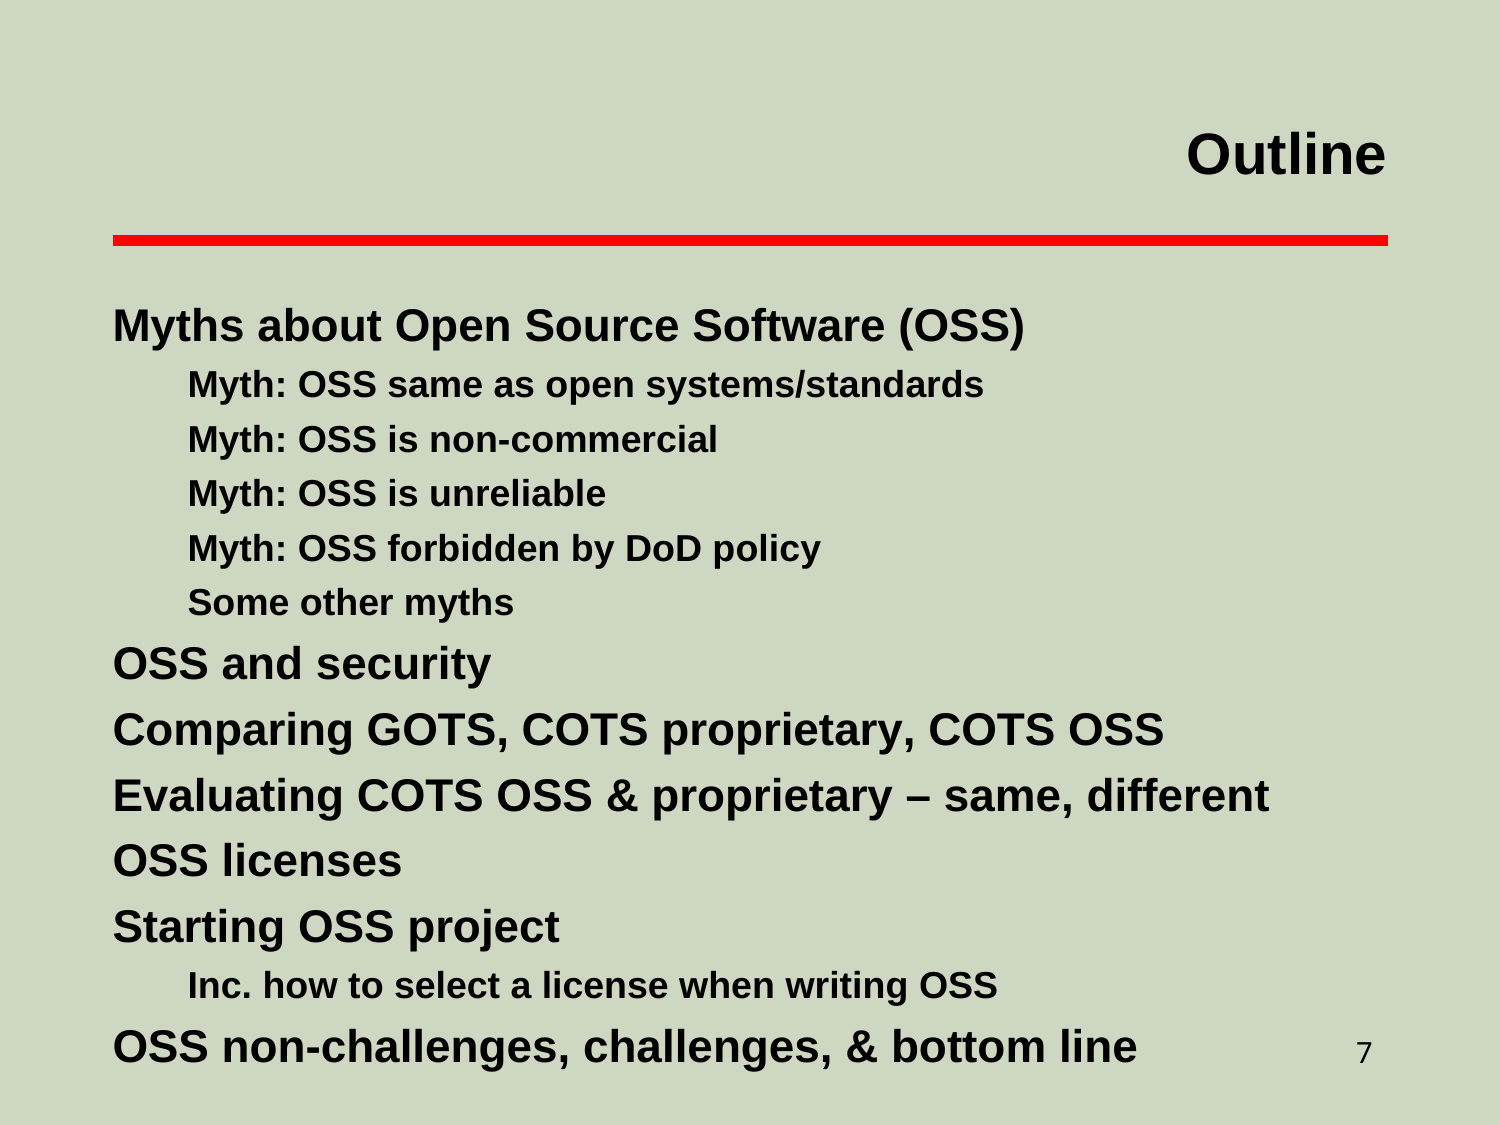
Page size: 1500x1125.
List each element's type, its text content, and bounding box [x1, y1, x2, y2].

list Myths about Open Source Software (OSS) Myth: OSS same as open systems/standards Myth: OSS is non-commercial Myth: OSS is unreliable Myth: OSS forbidden by DoD policy Some other myths OSS and security Comparing GOTS, COTS proprietary, COTS OSS Evaluating COTS OSS & proprietary – same, different OSS licenses Starting OSS project Inc. how to select a license when writing OSS OSS non-challenges, challenges, & bottom line [112, 299, 1388, 1084]
title Outline [337, 85, 1388, 224]
